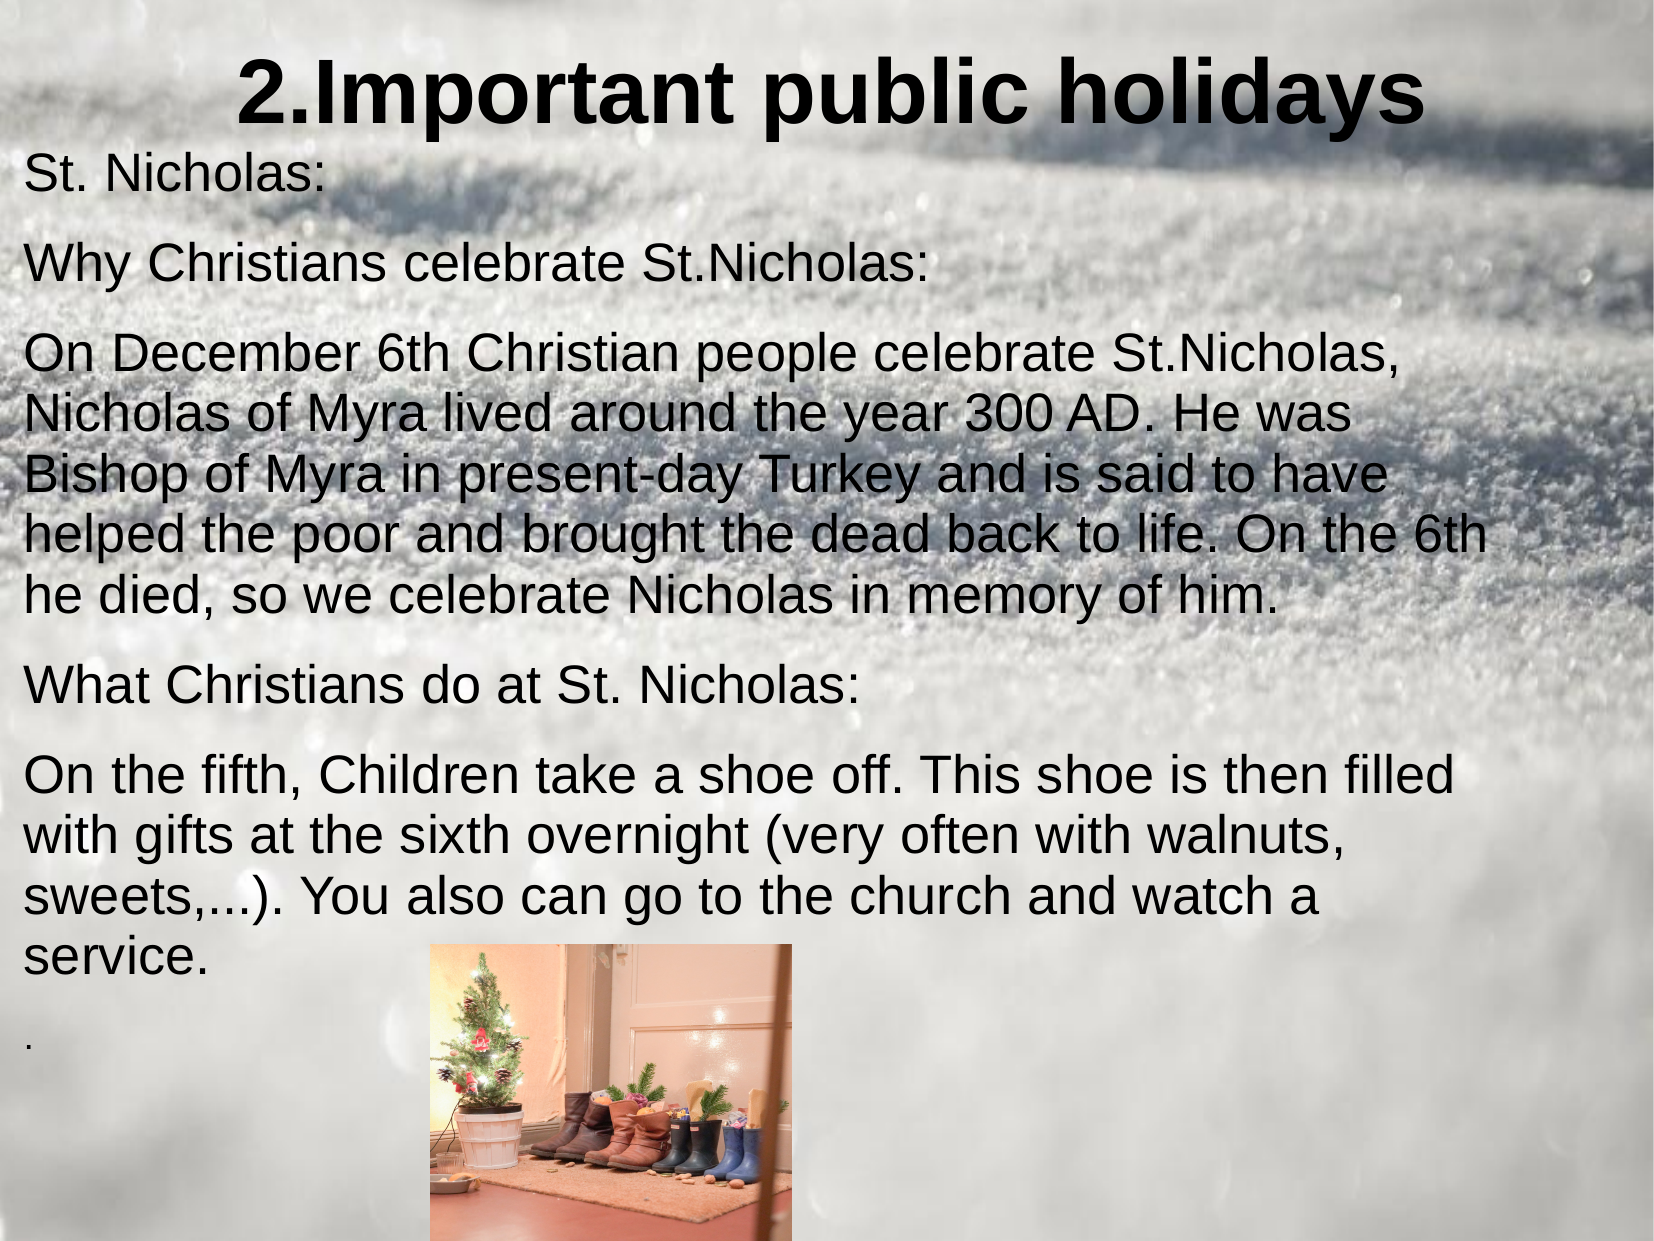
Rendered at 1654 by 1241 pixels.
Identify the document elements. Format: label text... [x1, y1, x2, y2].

picture [0, 0, 1654, 1241]
list St. Nicholas: Why Christians celebrate St.Nicholas: On December 6th Christian people celebrate St.Nicholas, Nicholas of Myra lived around the year 300 AD. He was Bishop of Myra in present-day Turkey and is said to have helped the poor and brought the dead back to life. On the 6th he died, so we celebrate Nicholas in memory of him. What Christians do at St. Nicholas: On the fifth, Children take a shoe off. This shoe is then filled with gifts at the sixth overnight (very often with walnuts, sweets,...). You also can go to the church and watch a service. . [23, 142, 1512, 1134]
title 2.Important public holidays [70, 0, 1560, 196]
